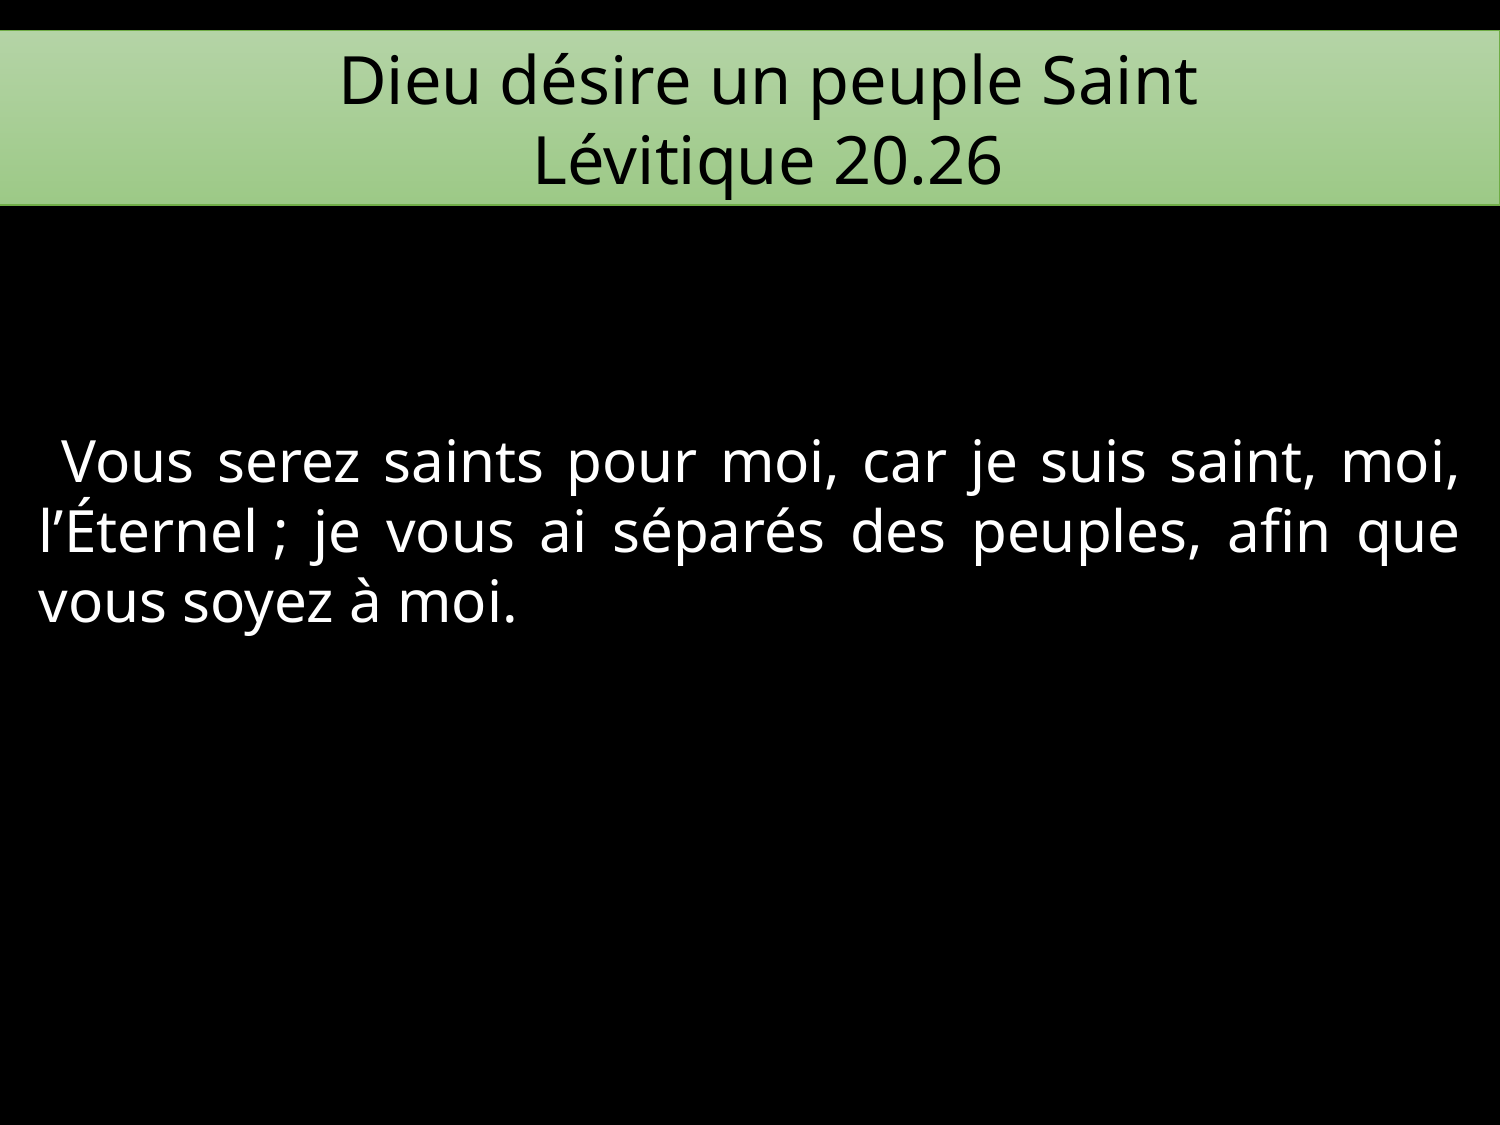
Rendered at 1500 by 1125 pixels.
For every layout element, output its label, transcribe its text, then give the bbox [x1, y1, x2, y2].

text_box Dieu désire un peuple Saint Lévitique 20.26 [0, 30, 1500, 205]
text_box Vous serez saints pour moi, car je suis saint, moi, l’Éternel ; je vous ai séparés des peuples, afin que vous soyez à moi. [24, 416, 1476, 642]
